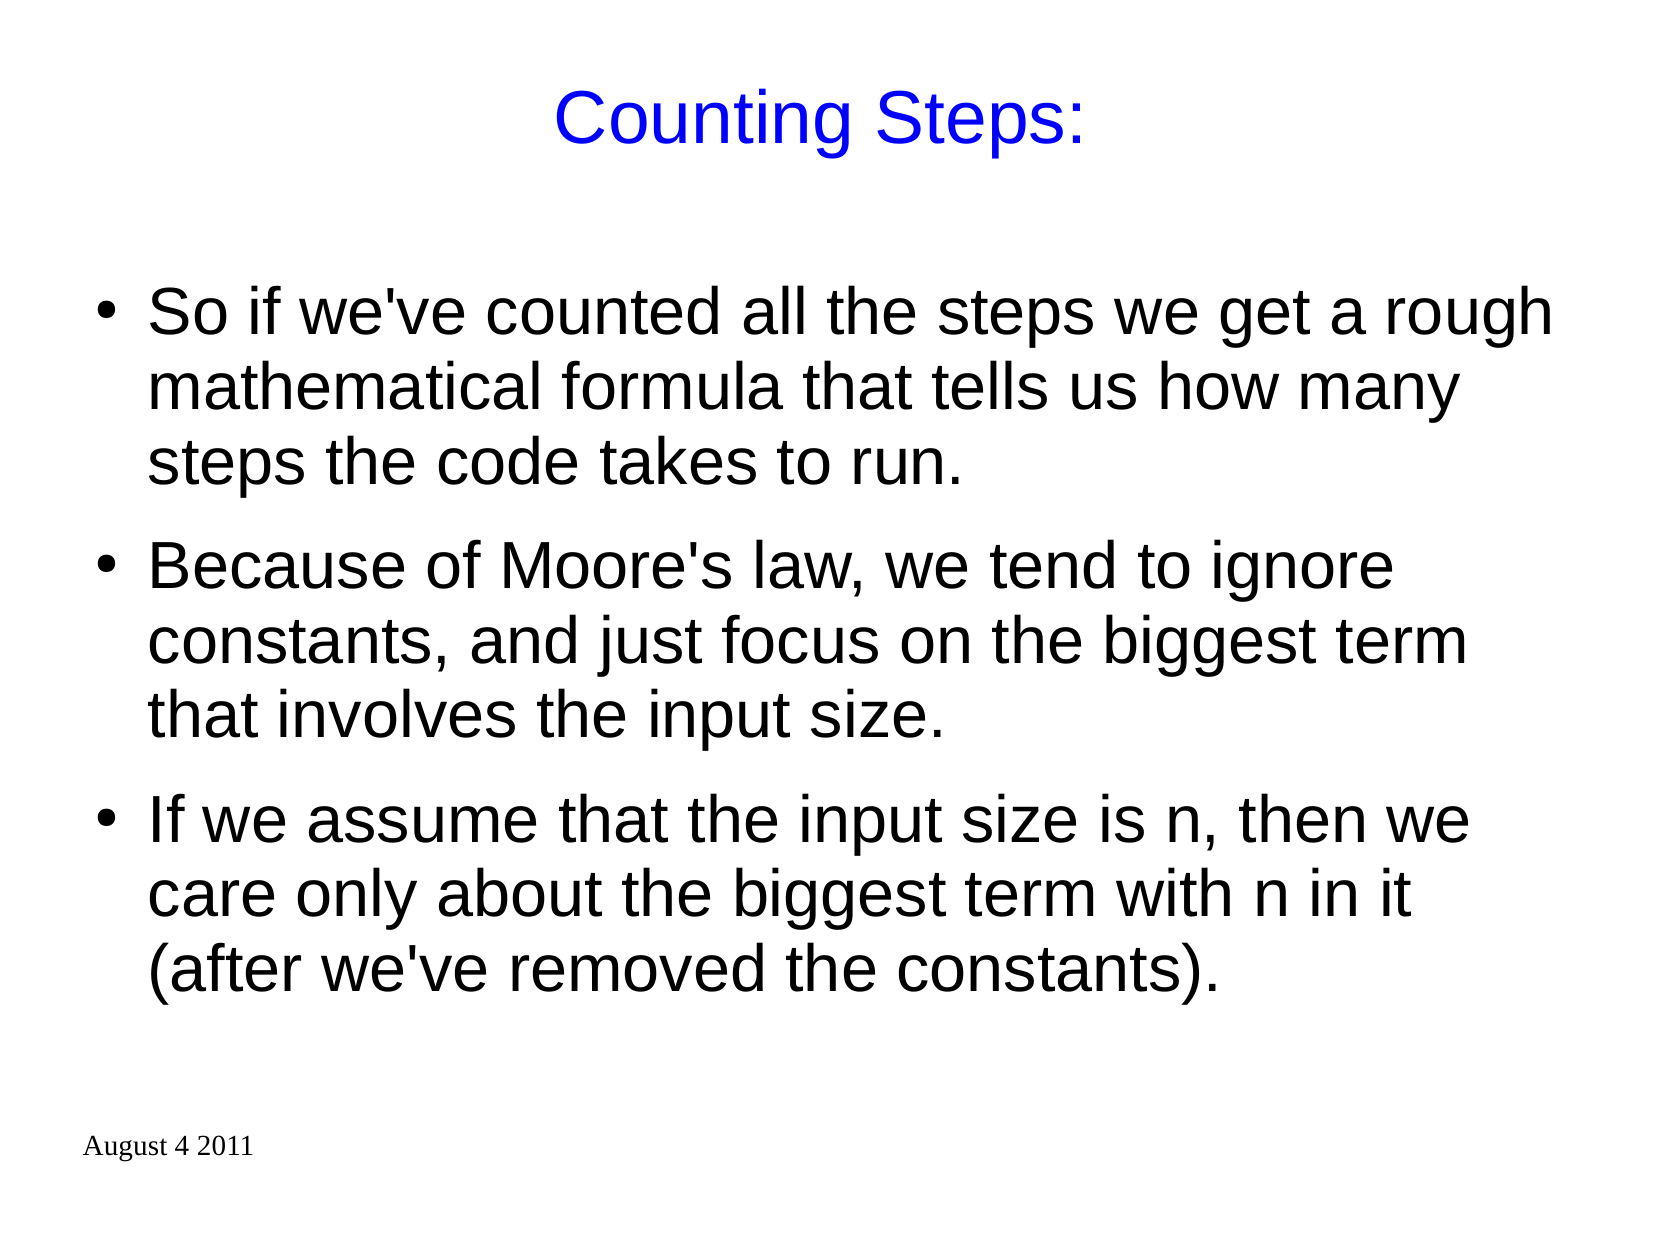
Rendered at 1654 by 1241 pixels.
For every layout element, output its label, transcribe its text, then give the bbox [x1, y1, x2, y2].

title Counting Steps: [76, 58, 1565, 178]
list So if we've counted all the steps we get a rough mathematical formula that tells us how many steps the code takes to run. Because of Moore's law, we tend to ignore constants, and just focus on the biggest term that involves the input size. If we assume that the input size is n, then we care only about the biggest term with n in it (after we've removed the constants). [76, 274, 1565, 1093]
